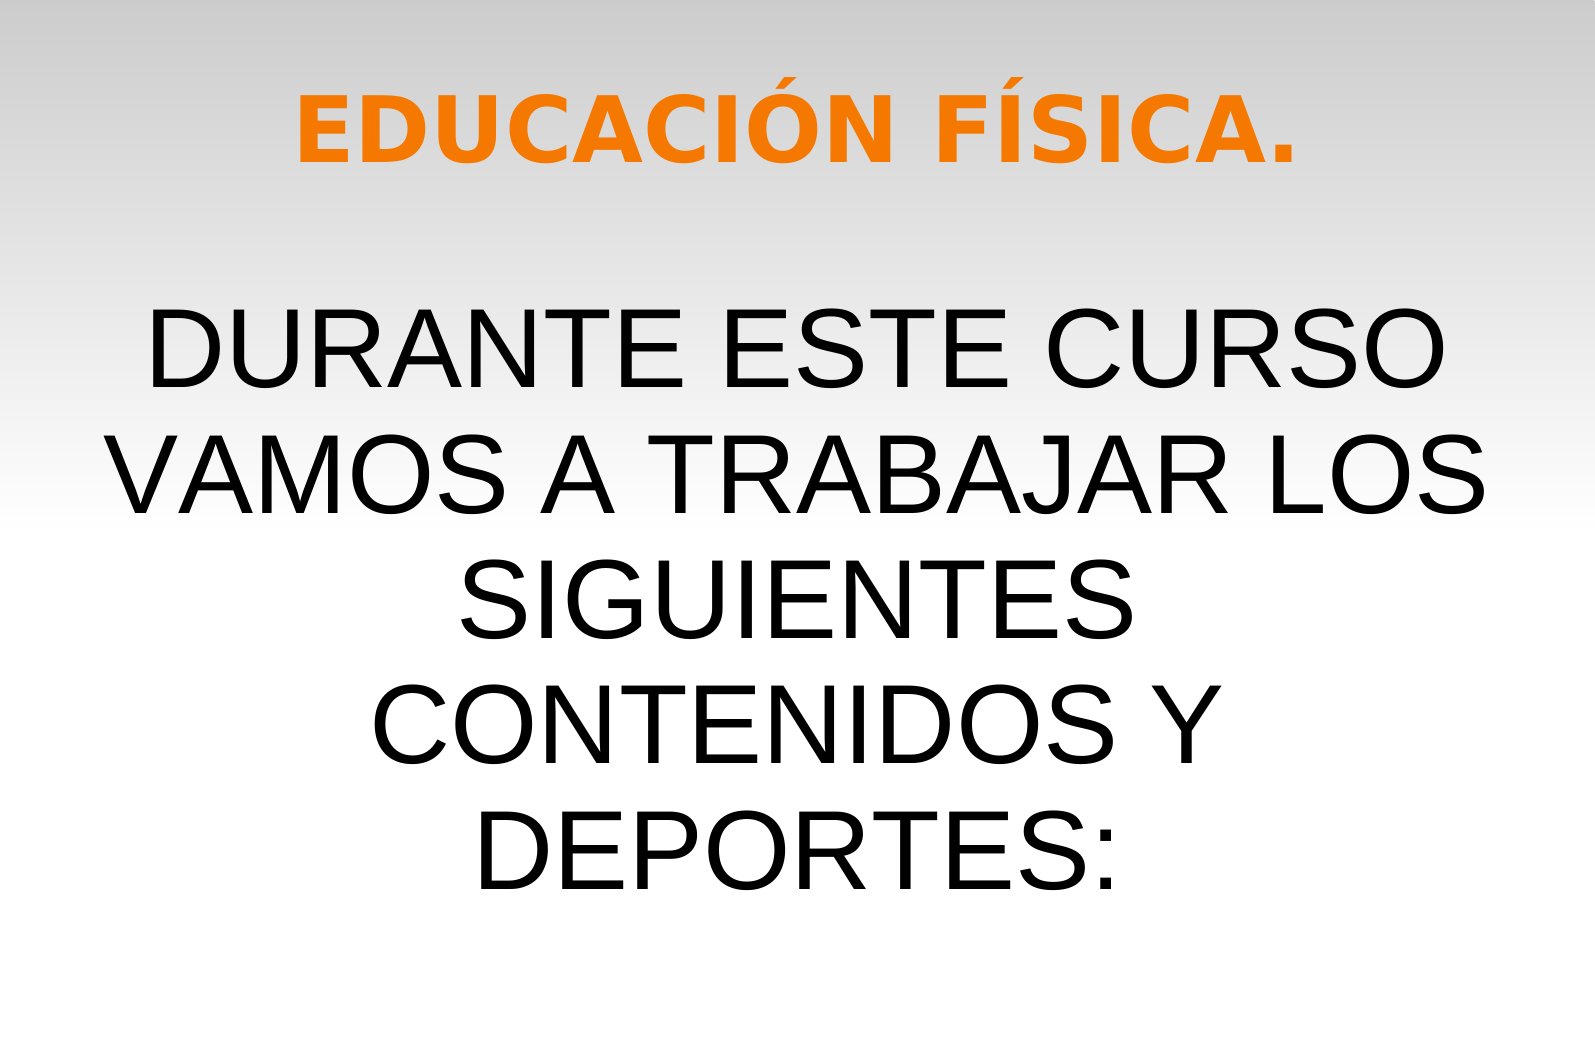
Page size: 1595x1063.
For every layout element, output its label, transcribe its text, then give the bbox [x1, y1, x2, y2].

title EDUCACIÓN FÍSICA. [79, 42, 1515, 220]
subtitle DURANTE ESTE CURSO VAMOS A TRABAJAR LOS SIGUIENTES CONTENIDOS Y DEPORTES: [79, 248, 1515, 951]
